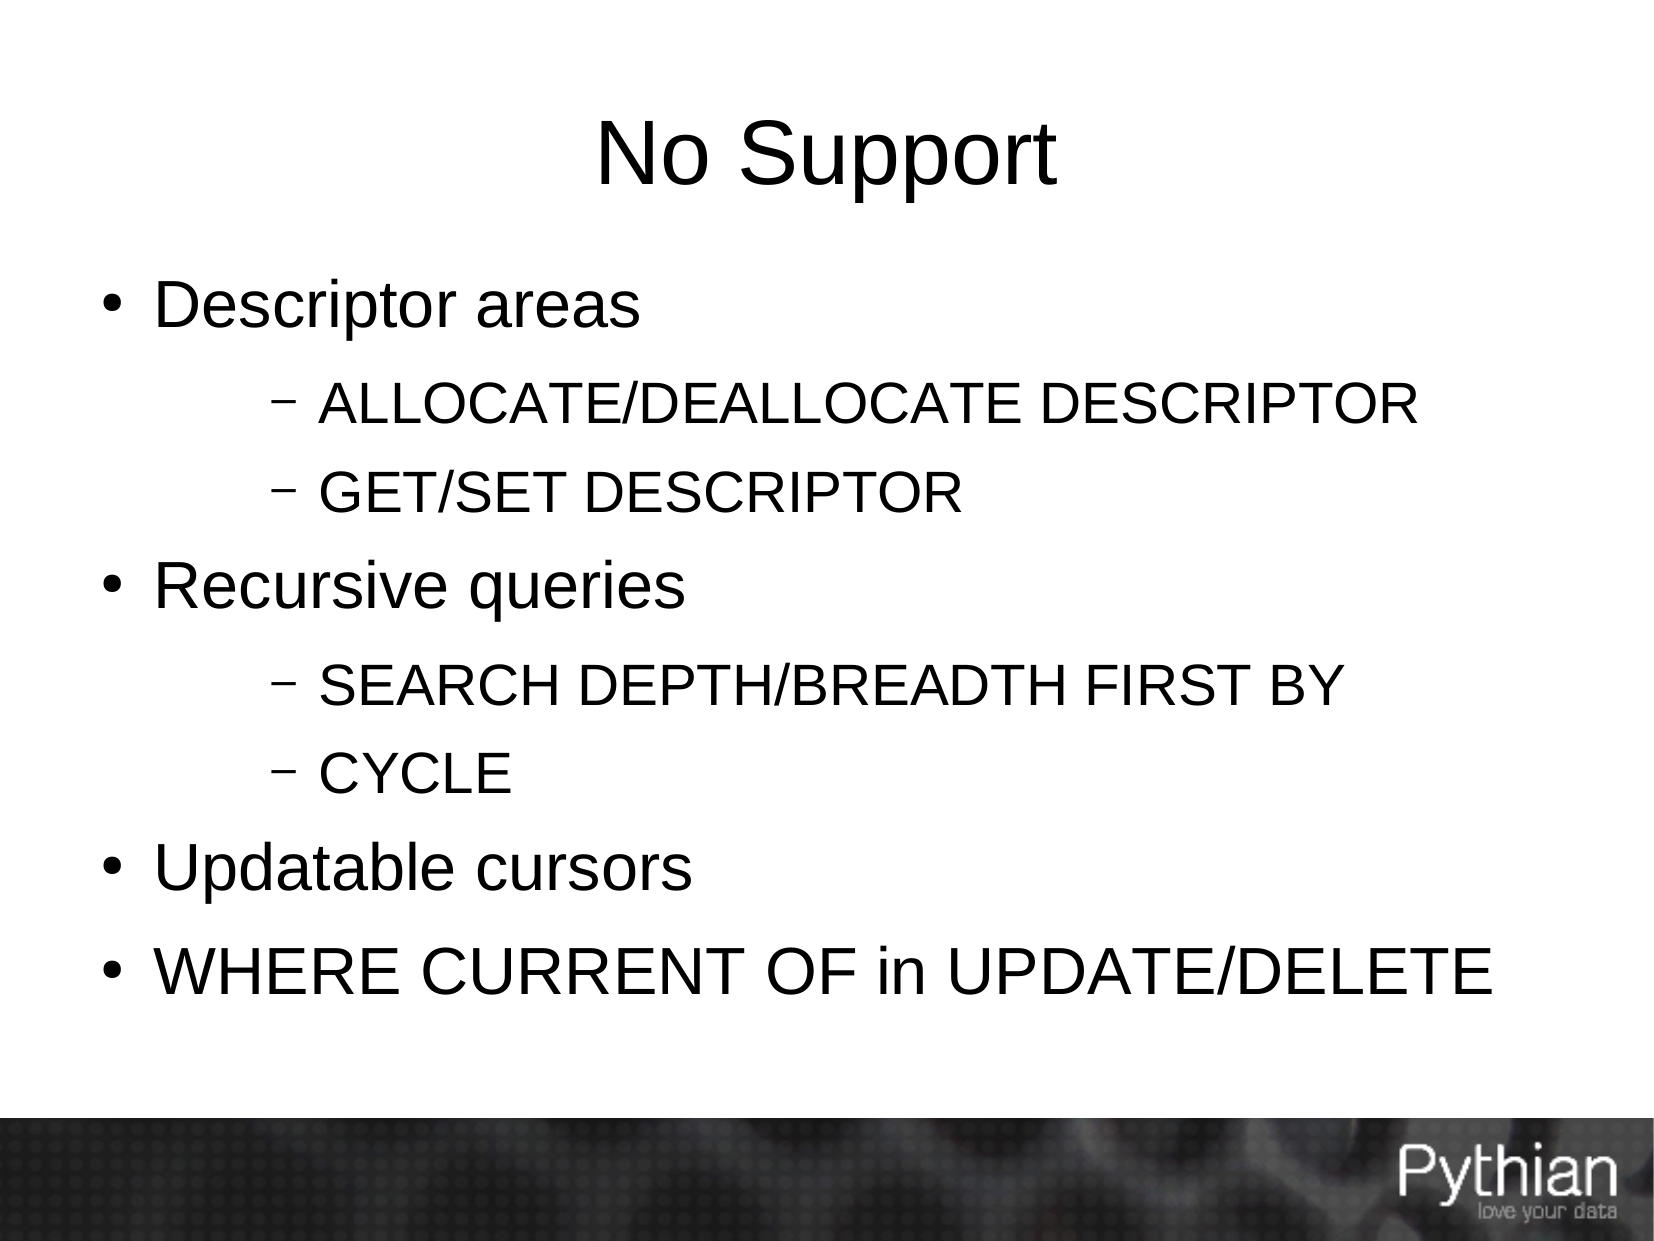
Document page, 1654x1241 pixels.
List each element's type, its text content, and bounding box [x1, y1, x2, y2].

list Descriptor areas ALLOCATE/DEALLOCATE DESCRIPTOR GET/SET DESCRIPTOR Recursive queries SEARCH DEPTH/BREADTH FIRST BY CYCLE Updatable cursors WHERE CURRENT OF in UPDATE/DELETE [82, 266, 1571, 1201]
title No Support [82, 49, 1571, 257]
picture [0, 1118, 1654, 1241]
